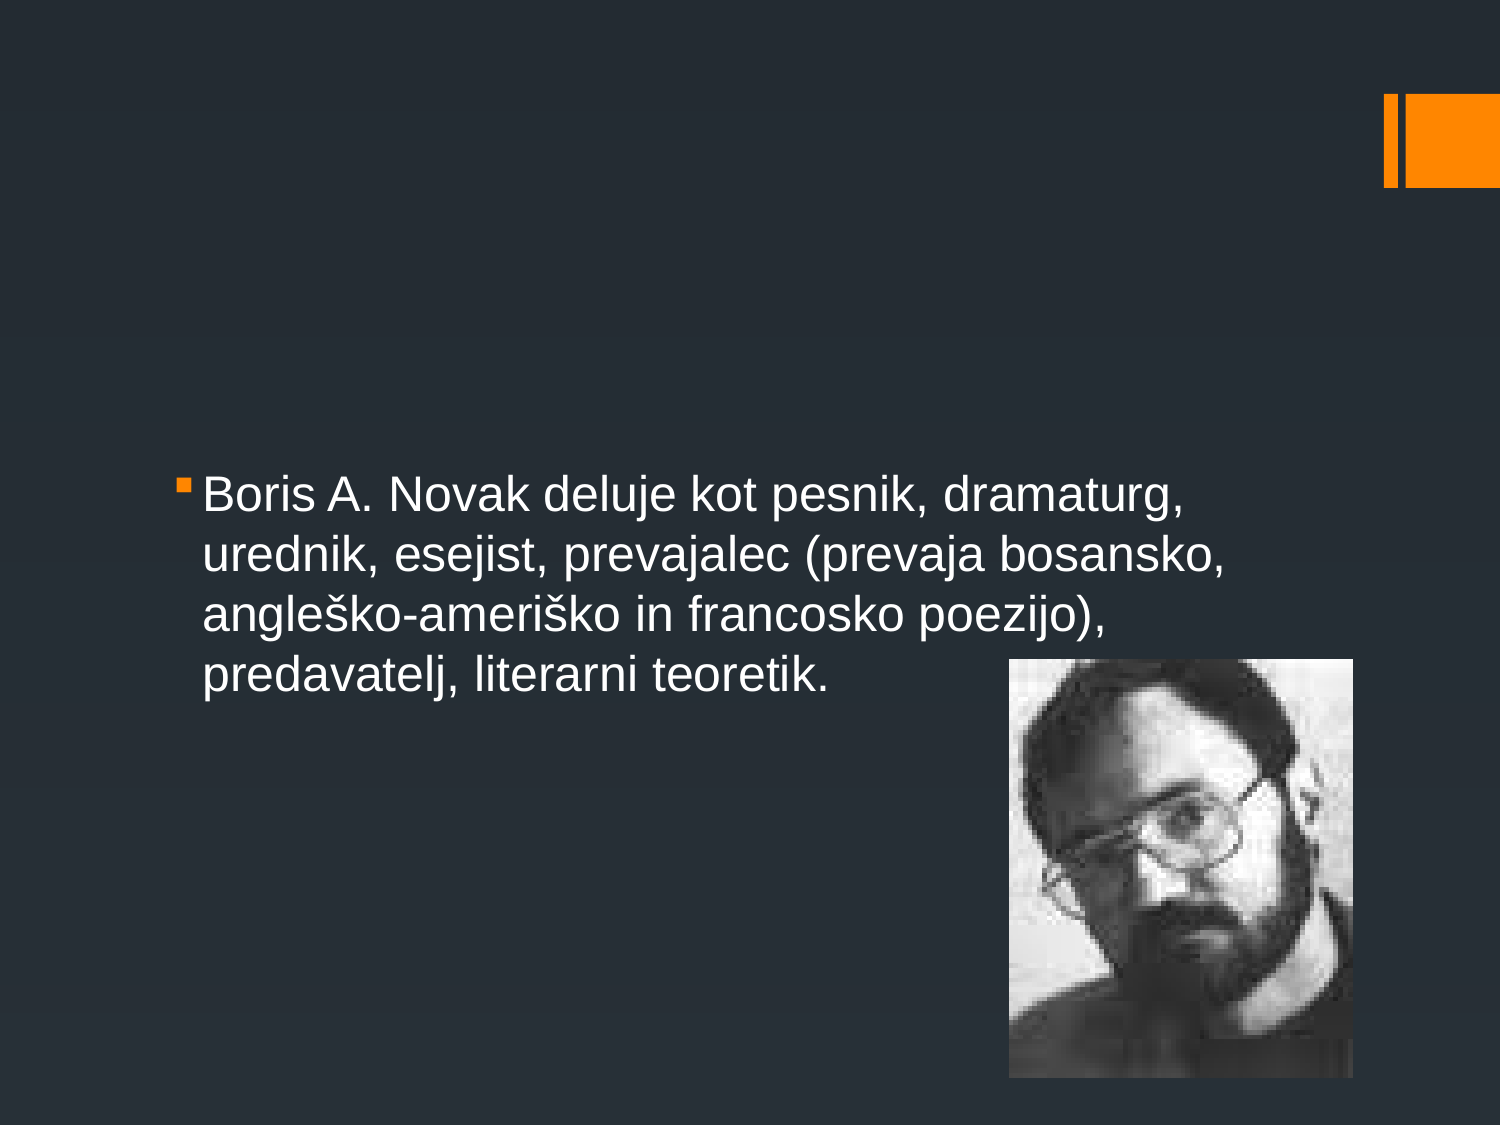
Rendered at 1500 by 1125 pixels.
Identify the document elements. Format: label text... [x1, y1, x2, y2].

list Boris A. Novak deluje kot pesnik, dramaturg, urednik, esejist, prevajalec (prevaja bosansko, angleško-ameriško in francosko poezijo), predavatelj, literarni teoretik. [150, 454, 1350, 1035]
picture [1009, 659, 1353, 1078]
